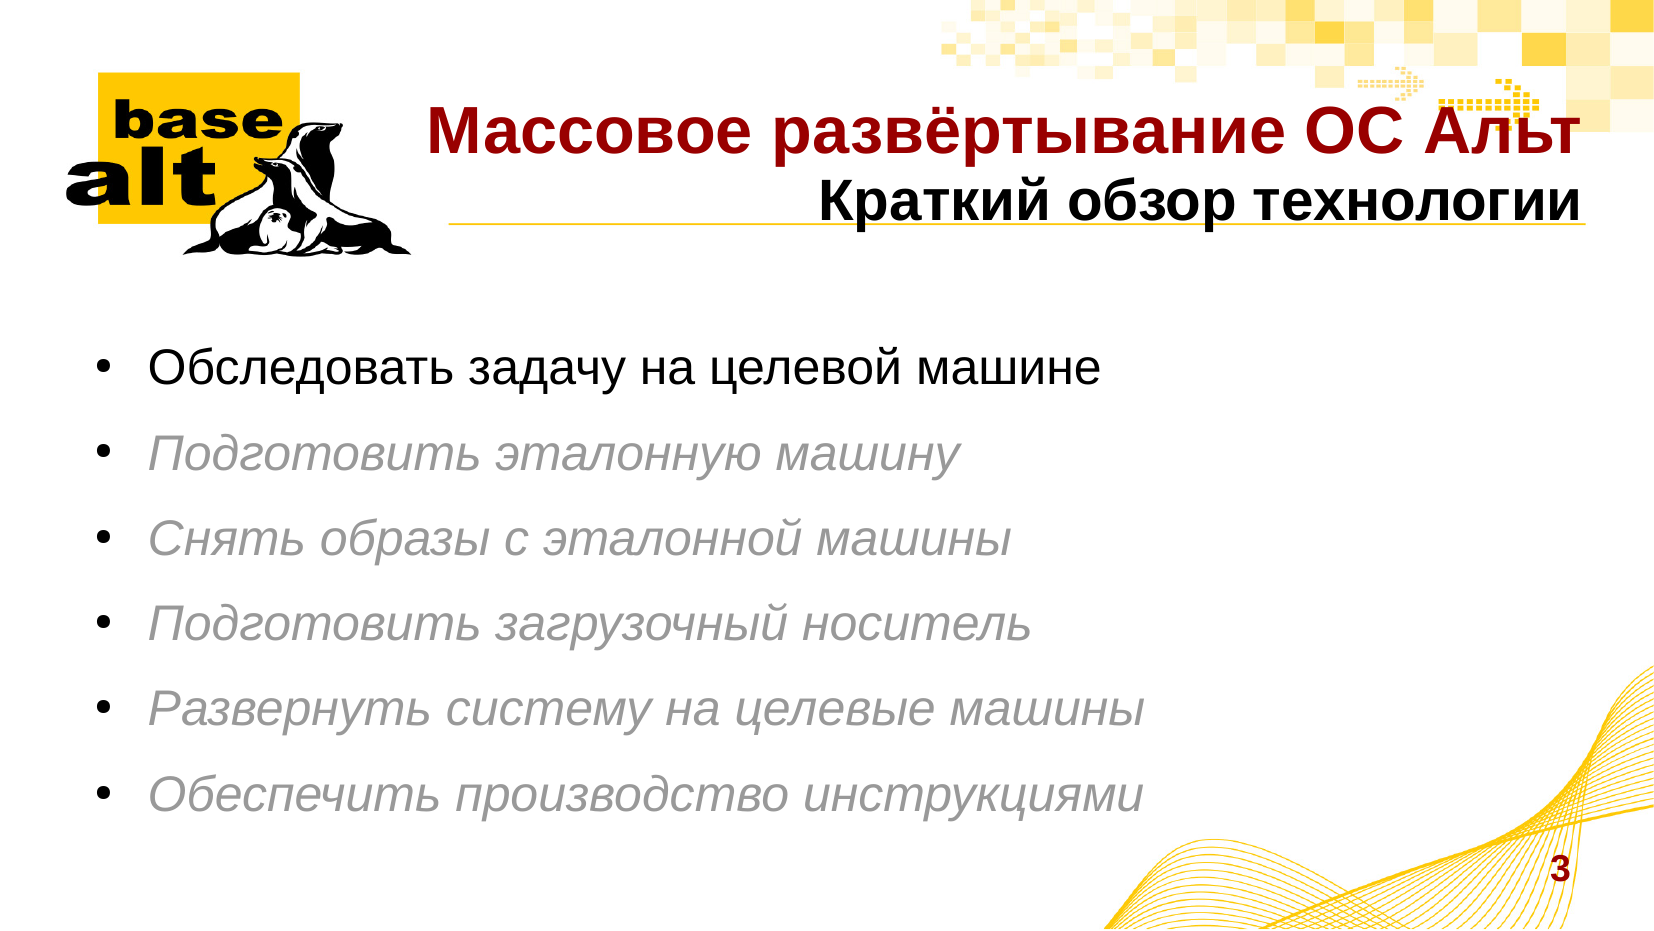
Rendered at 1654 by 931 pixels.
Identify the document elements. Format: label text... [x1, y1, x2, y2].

title Массовое развёртывание ОС Альт Краткий обзор технологии [372, 81, 1583, 245]
list Обследовать задачу на целевой машине Подготовить эталонную машину Снять образы с эталонной машины Подготовить загрузочный носитель Развернуть систему на целевые машины Обеспечить производство инструкциями [76, 339, 1294, 839]
picture [0, 0, 1654, 931]
